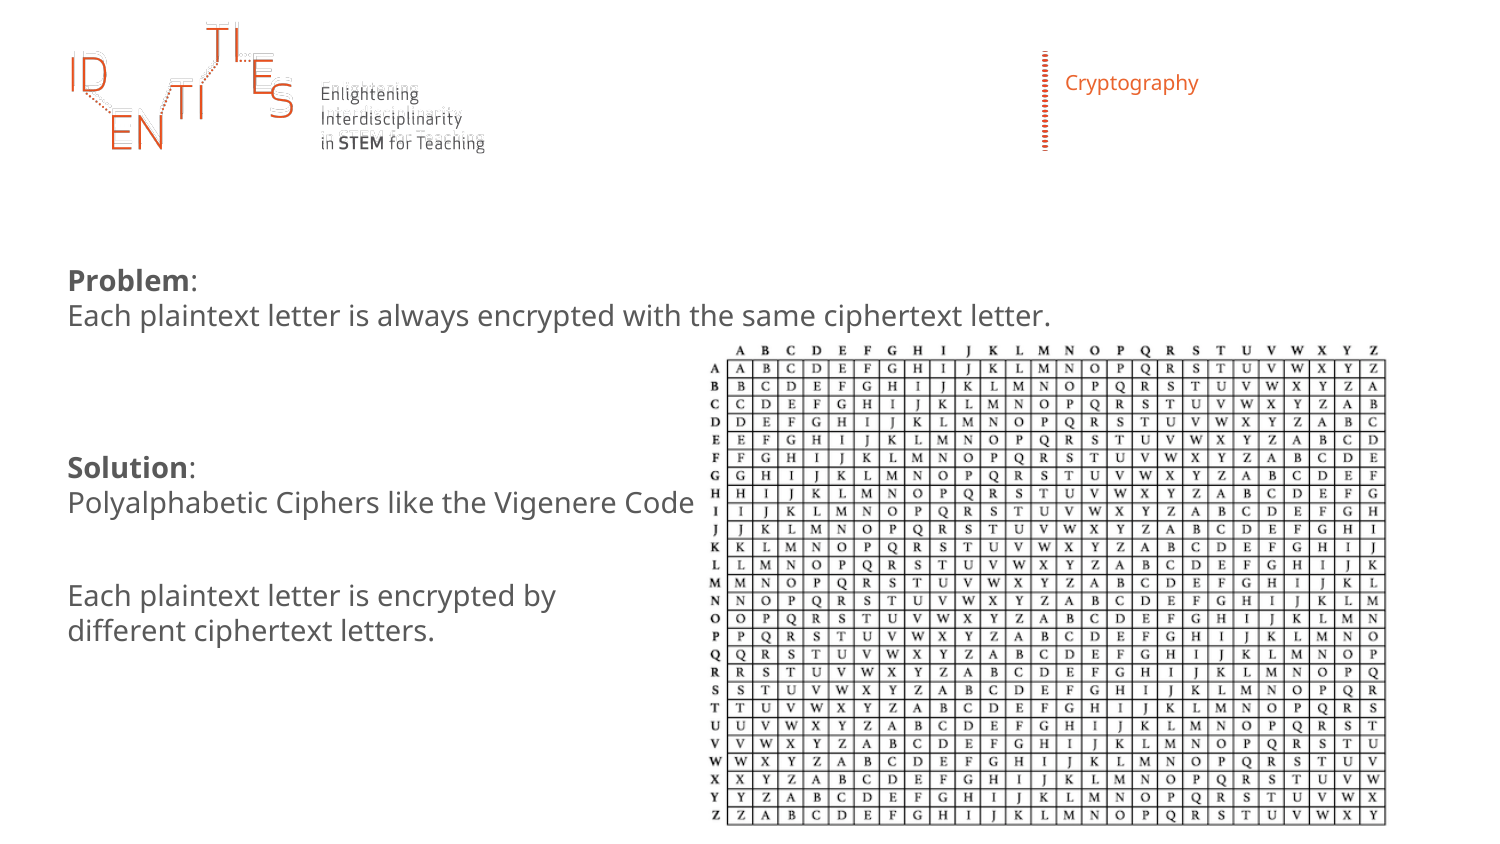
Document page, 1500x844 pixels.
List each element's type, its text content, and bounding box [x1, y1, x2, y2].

text_box Problem: Each plaintext letter is always encrypted with the same ciphertext letter. Solution: Polyalphabetic Ciphers like the Vigenere Code Each plaintext letter is encrypted by different ciphertext letters. [52, 255, 1448, 806]
picture [703, 344, 1389, 827]
text_box Cryptography [1050, 61, 1472, 168]
picture [1042, 51, 1051, 151]
picture [71, 18, 485, 157]
